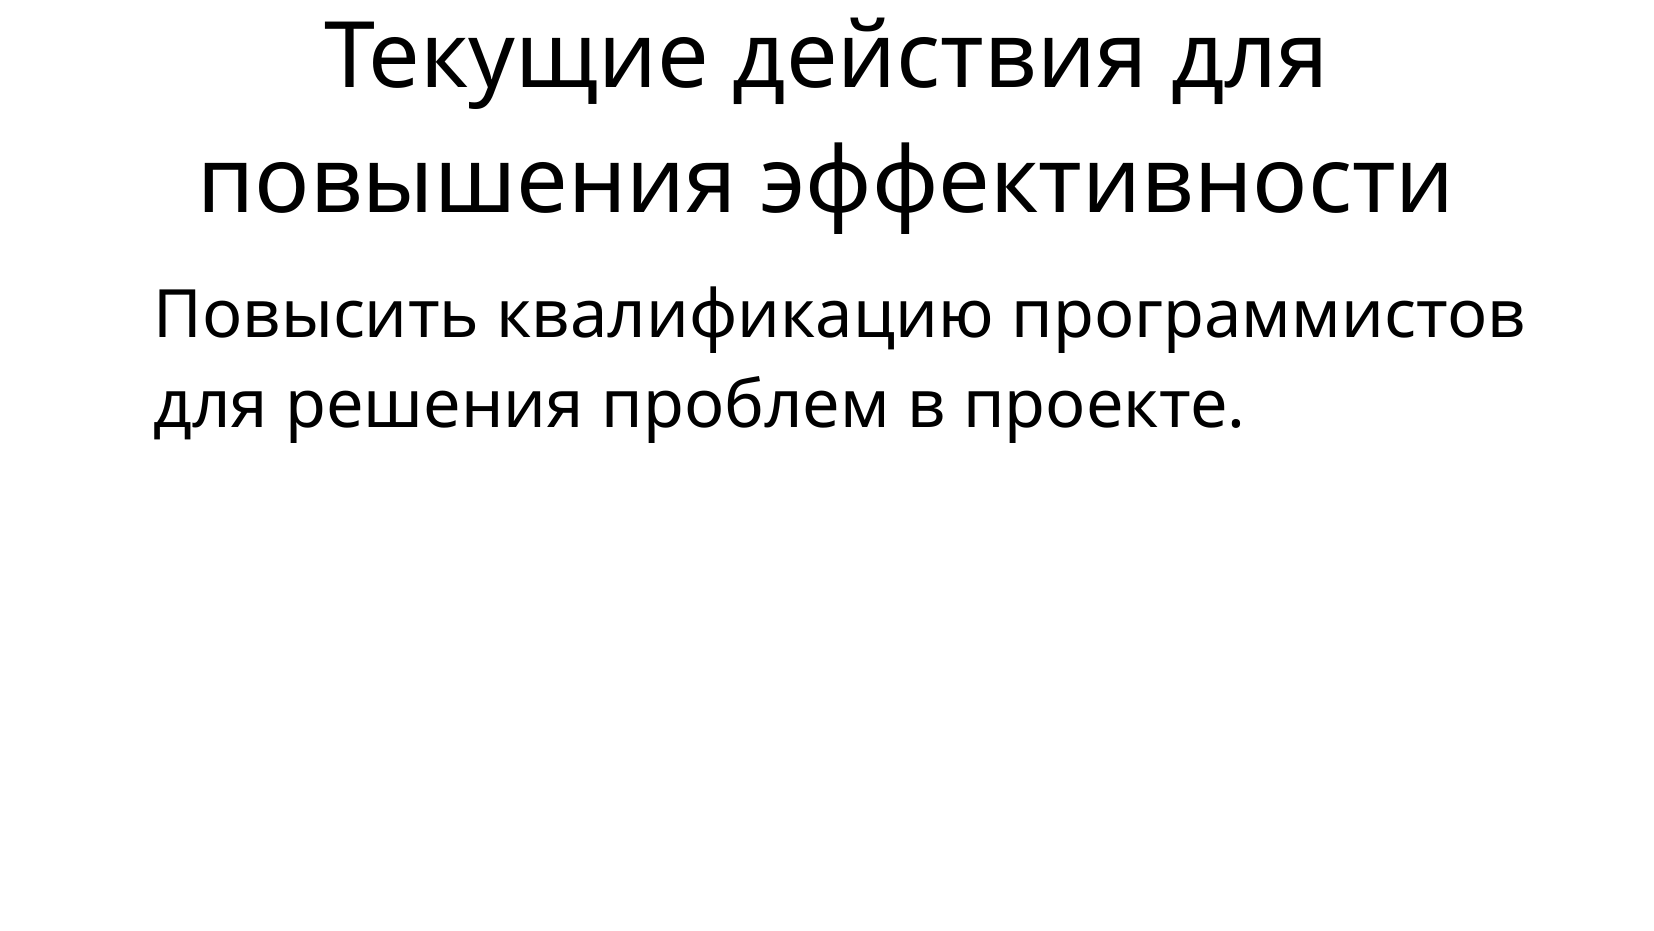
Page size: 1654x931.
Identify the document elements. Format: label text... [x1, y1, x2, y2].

title Текущие действия для повышения эффективности [82, 0, 1571, 240]
list Повысить квалификацию программистов для решения проблем в проекте. [82, 265, 1571, 758]
